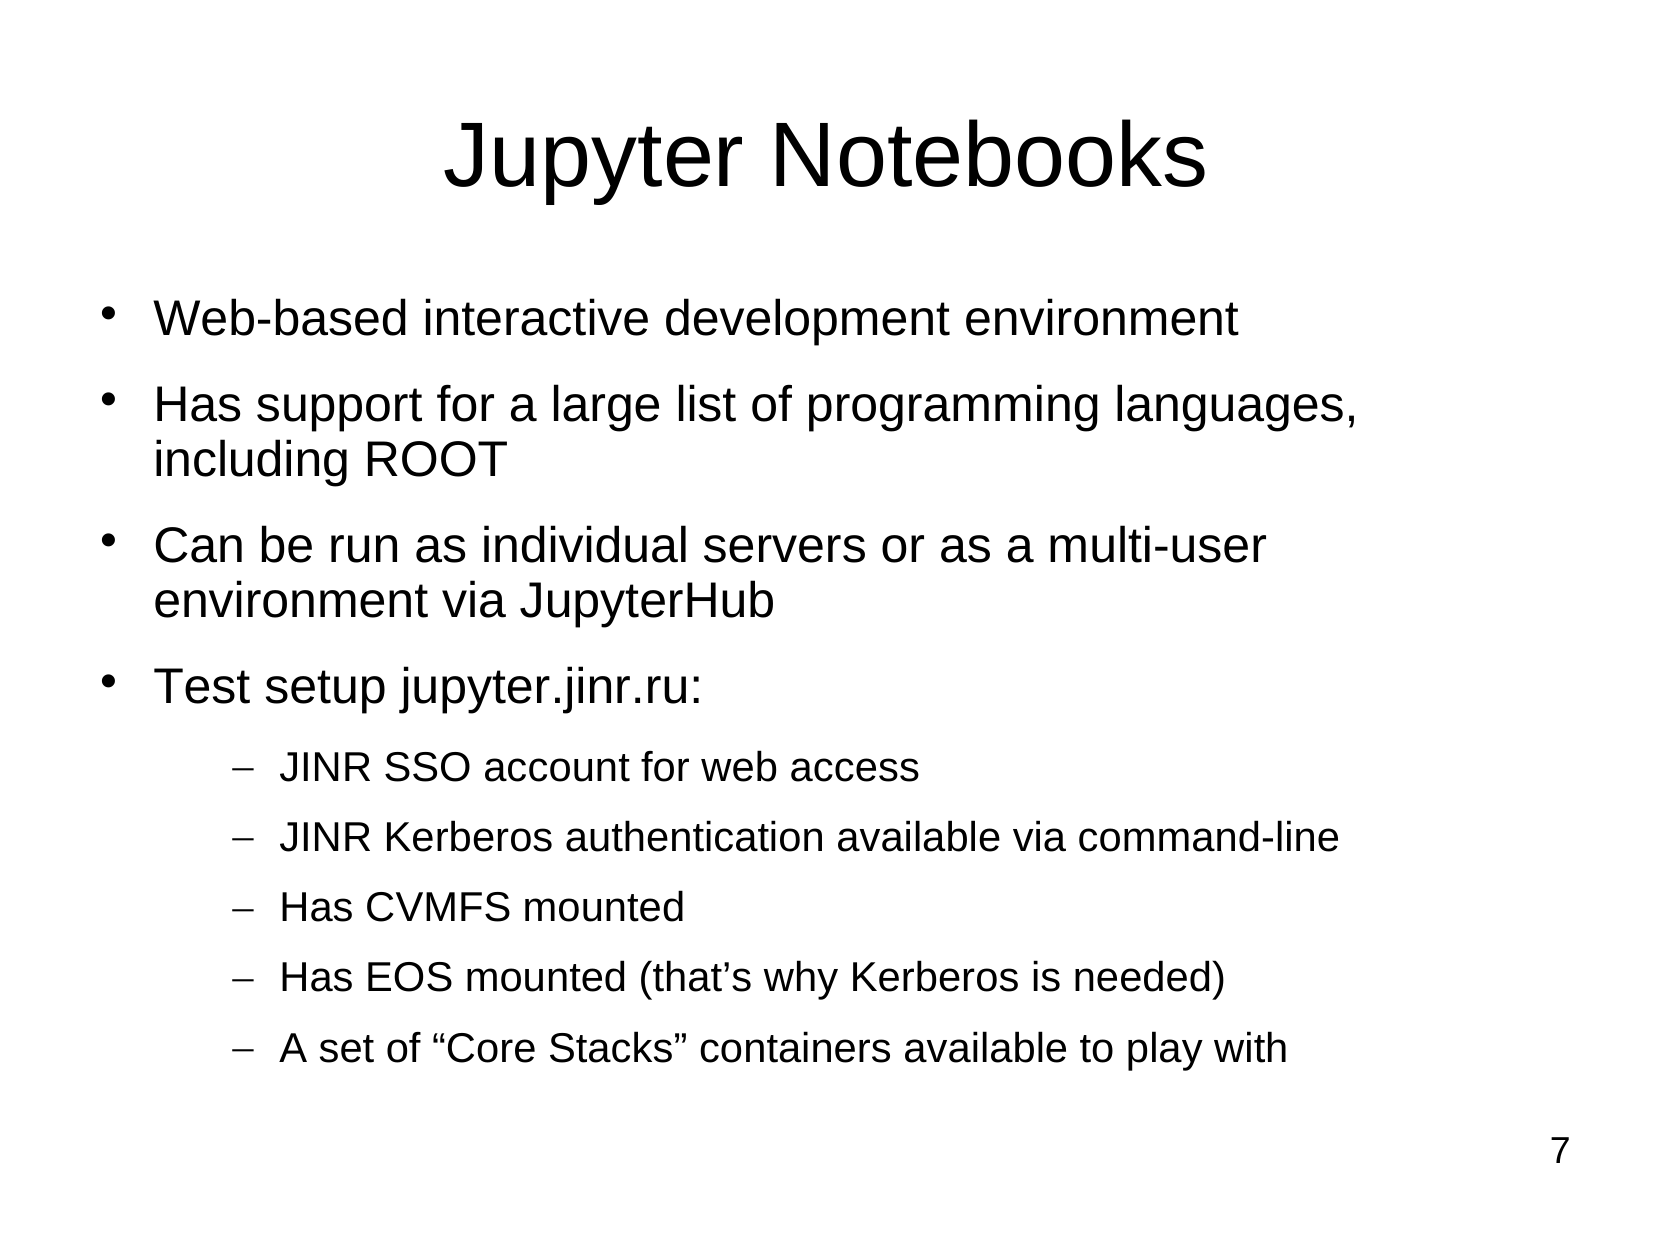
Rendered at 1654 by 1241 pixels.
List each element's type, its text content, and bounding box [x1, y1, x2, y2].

title Jupyter Notebooks [82, 49, 1571, 257]
list Web-based interactive development environment Has support for a large list of programming languages, including ROOT Can be run as individual servers or as a multi-user environment via JupyterHub Test setup jupyter.jinr.ru: JINR SSO account for web access JINR Kerberos authentication available via command-line Has CVMFS mounted Has EOS mounted (that’s why Kerberos is needed) A set of “Core Stacks” containers available to play with [82, 286, 1546, 1078]
